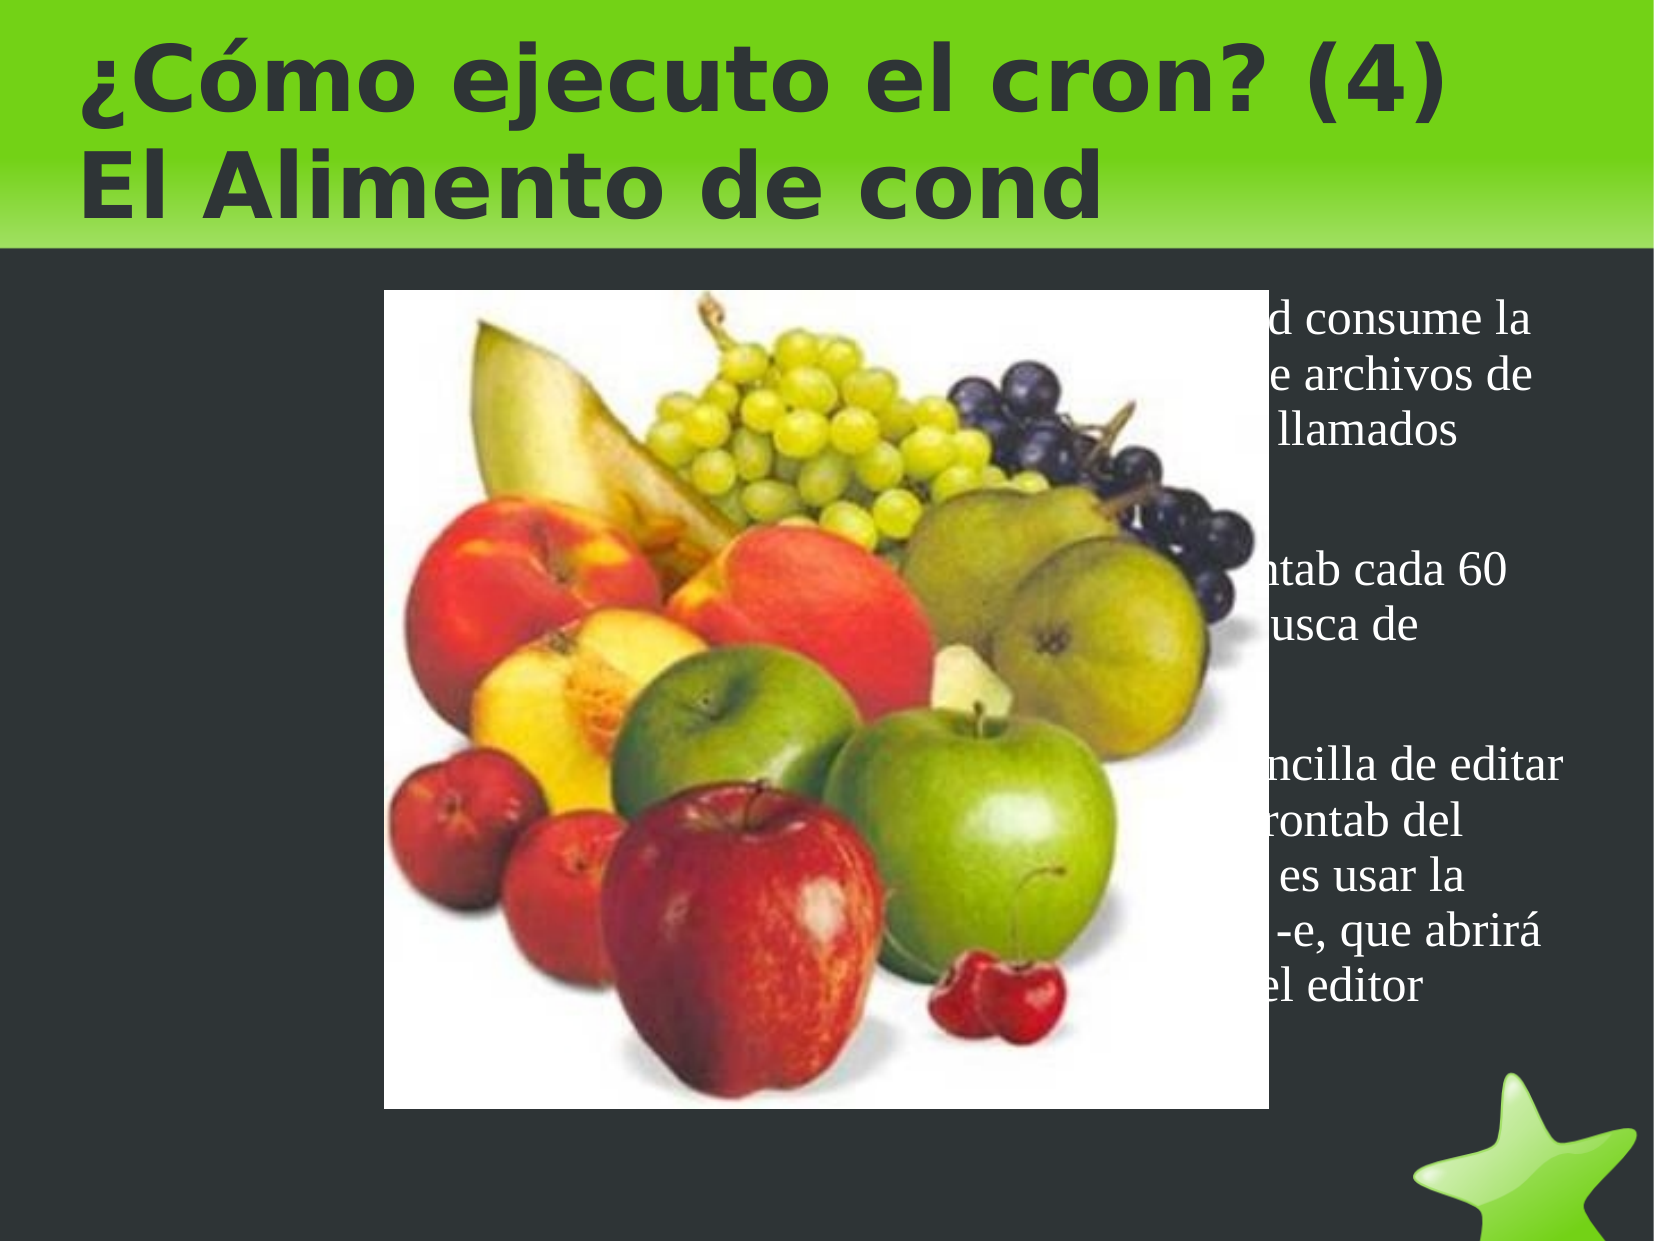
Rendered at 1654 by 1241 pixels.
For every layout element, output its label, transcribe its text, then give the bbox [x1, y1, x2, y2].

list El demonio crond consume la información de archivos de configuración llamados crontab. Crond lee el crontab cada 60 segundos en busca de cambios. La forma más sencilla de editar este archivo crontab del usuario actual es usar la orden contrab -e, que abrirá el archivo en el editor configurado. [845, 290, 1572, 1136]
title ¿Cómo ejecuto el cron? (4) El Alimento de cond [76, 25, 1565, 240]
picture [0, 0, 1654, 1241]
